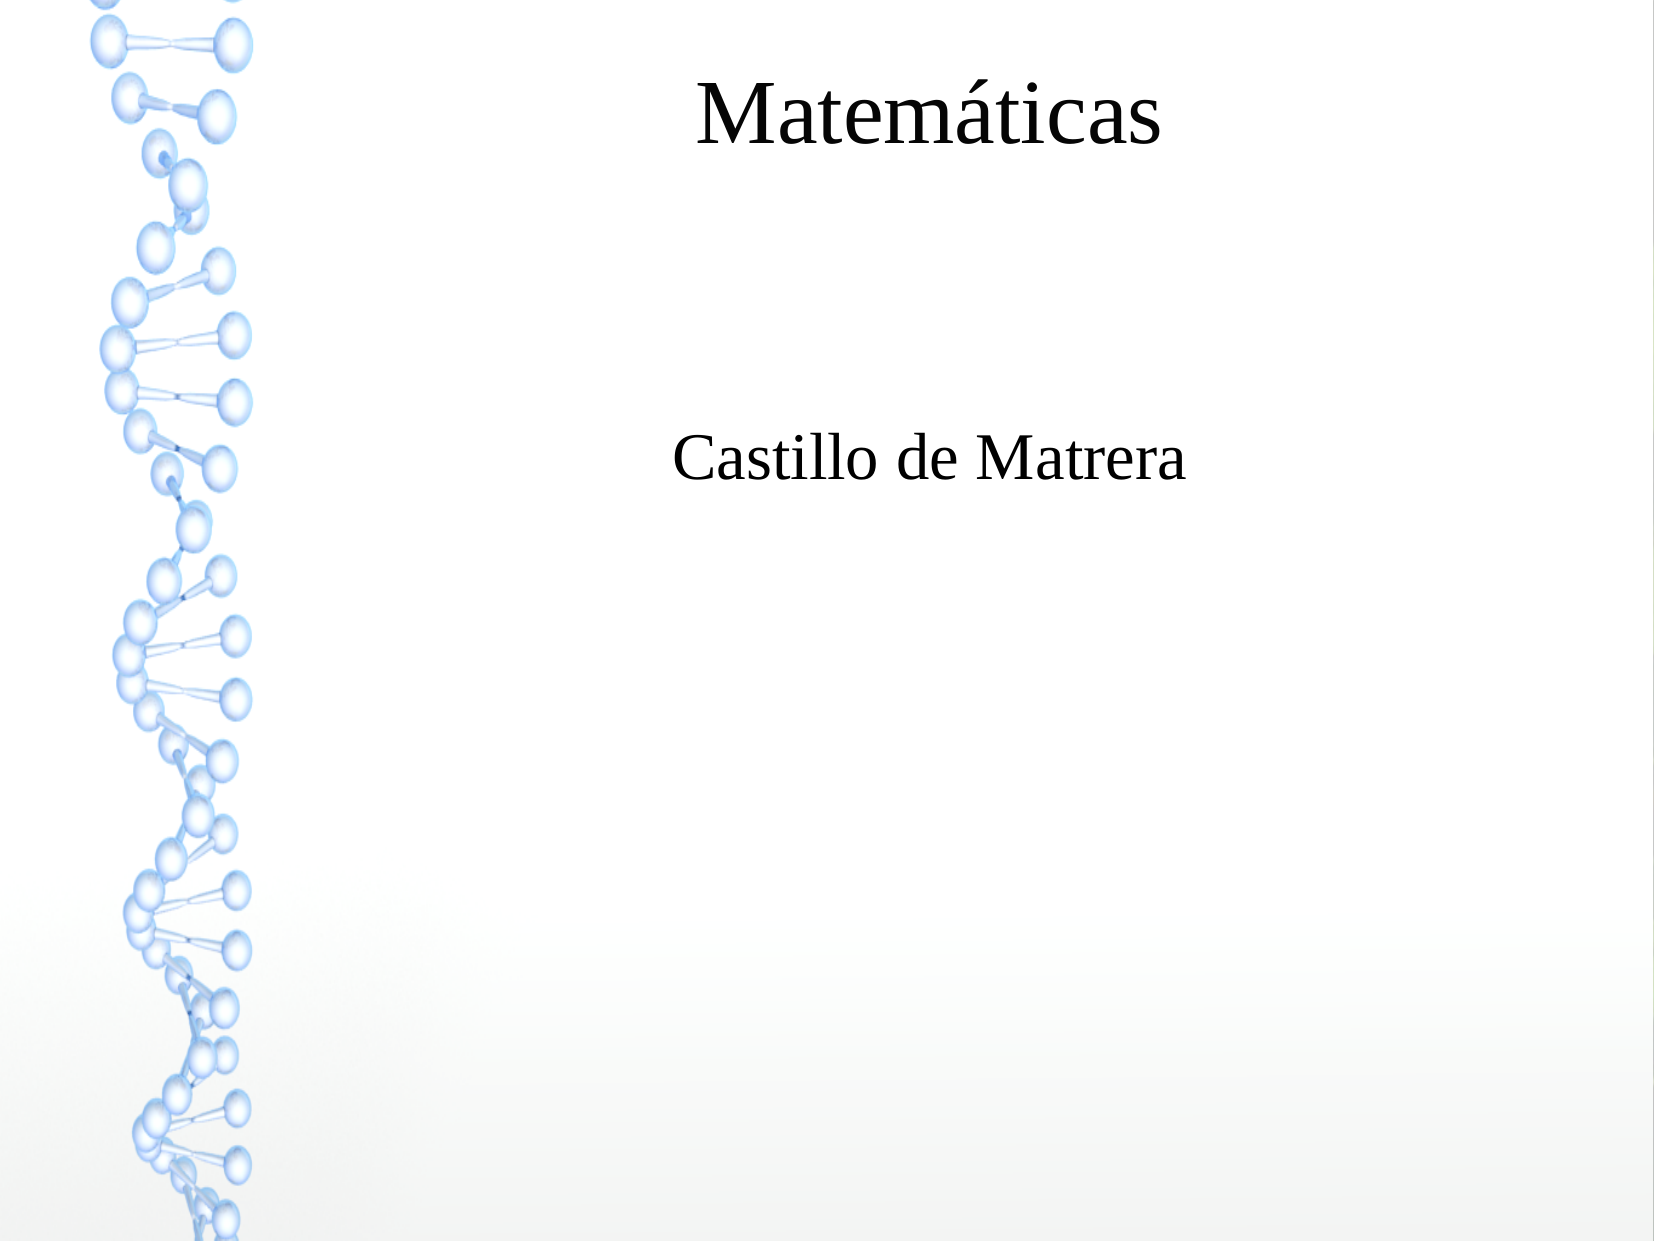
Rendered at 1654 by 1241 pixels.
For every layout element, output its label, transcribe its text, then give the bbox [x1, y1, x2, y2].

picture [0, 0, 1654, 1241]
title Matemáticas [265, 35, 1595, 189]
subtitle Castillo de Matrera [265, 224, 1595, 764]
